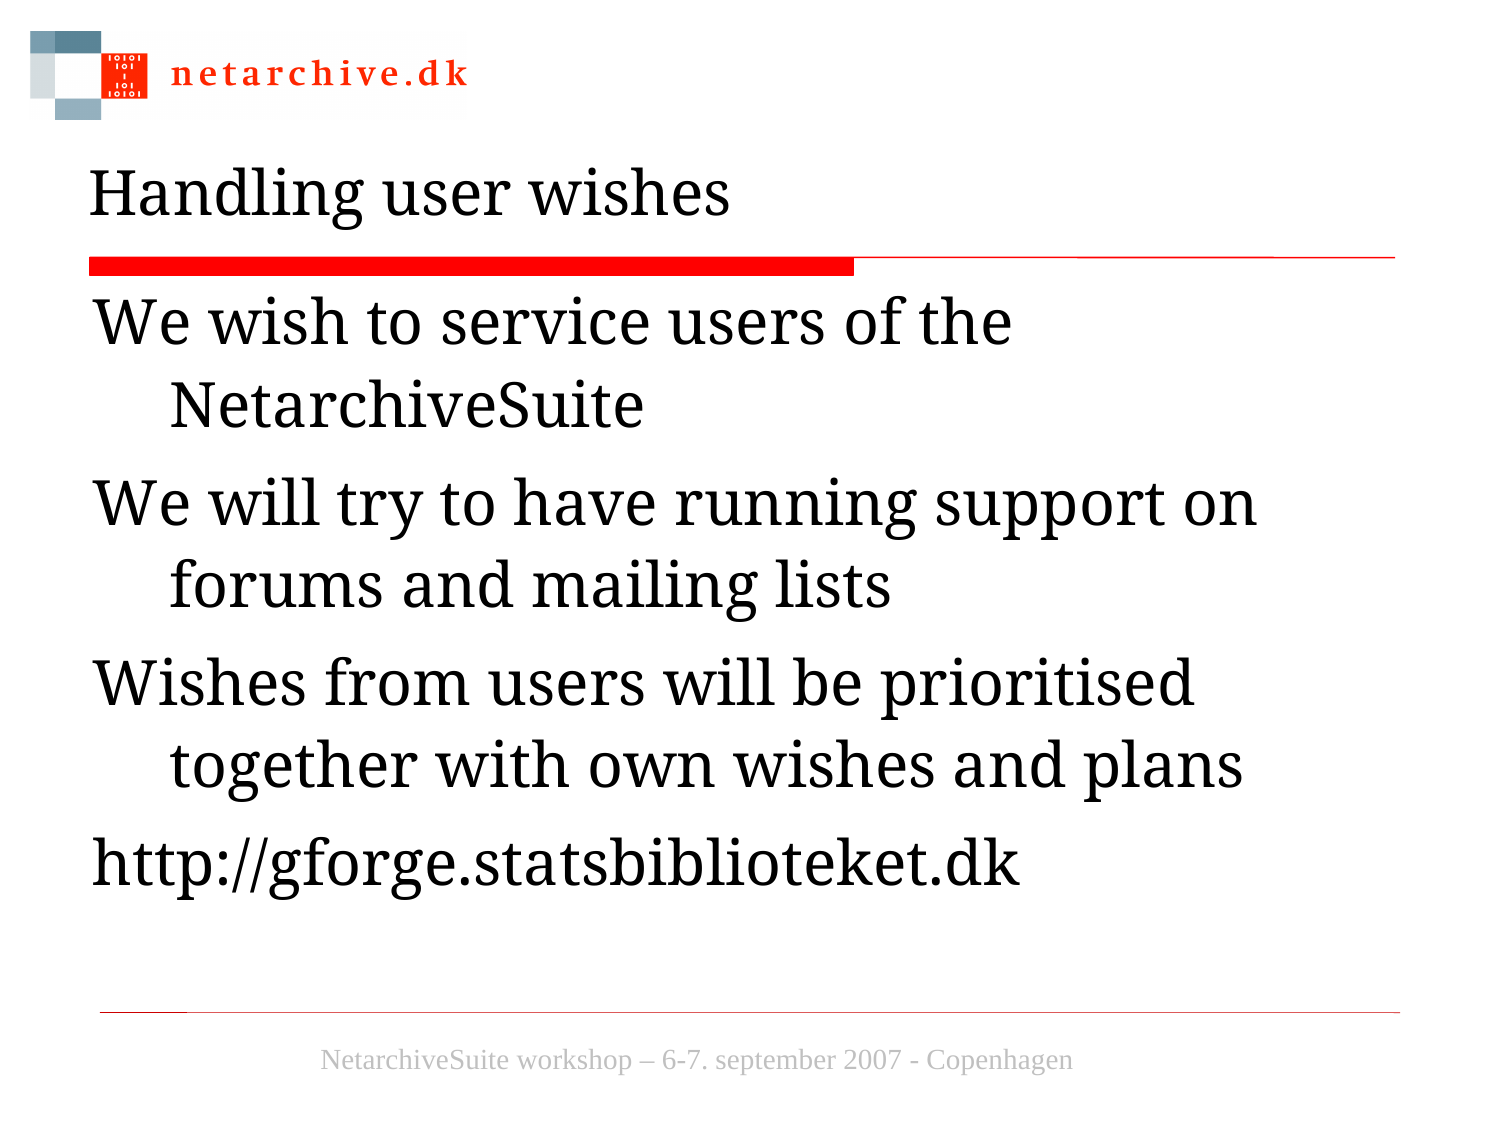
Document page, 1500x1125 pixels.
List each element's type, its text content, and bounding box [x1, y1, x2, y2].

list We wish to service users of the NetarchiveSuite We will try to have running support on forums and mailing lists Wishes from users will be prioritised together with own wishes and plans http://gforge.statsbiblioteket.dk [92, 278, 1405, 973]
picture [29, 31, 467, 120]
title Handling user wishes [88, 144, 1401, 236]
